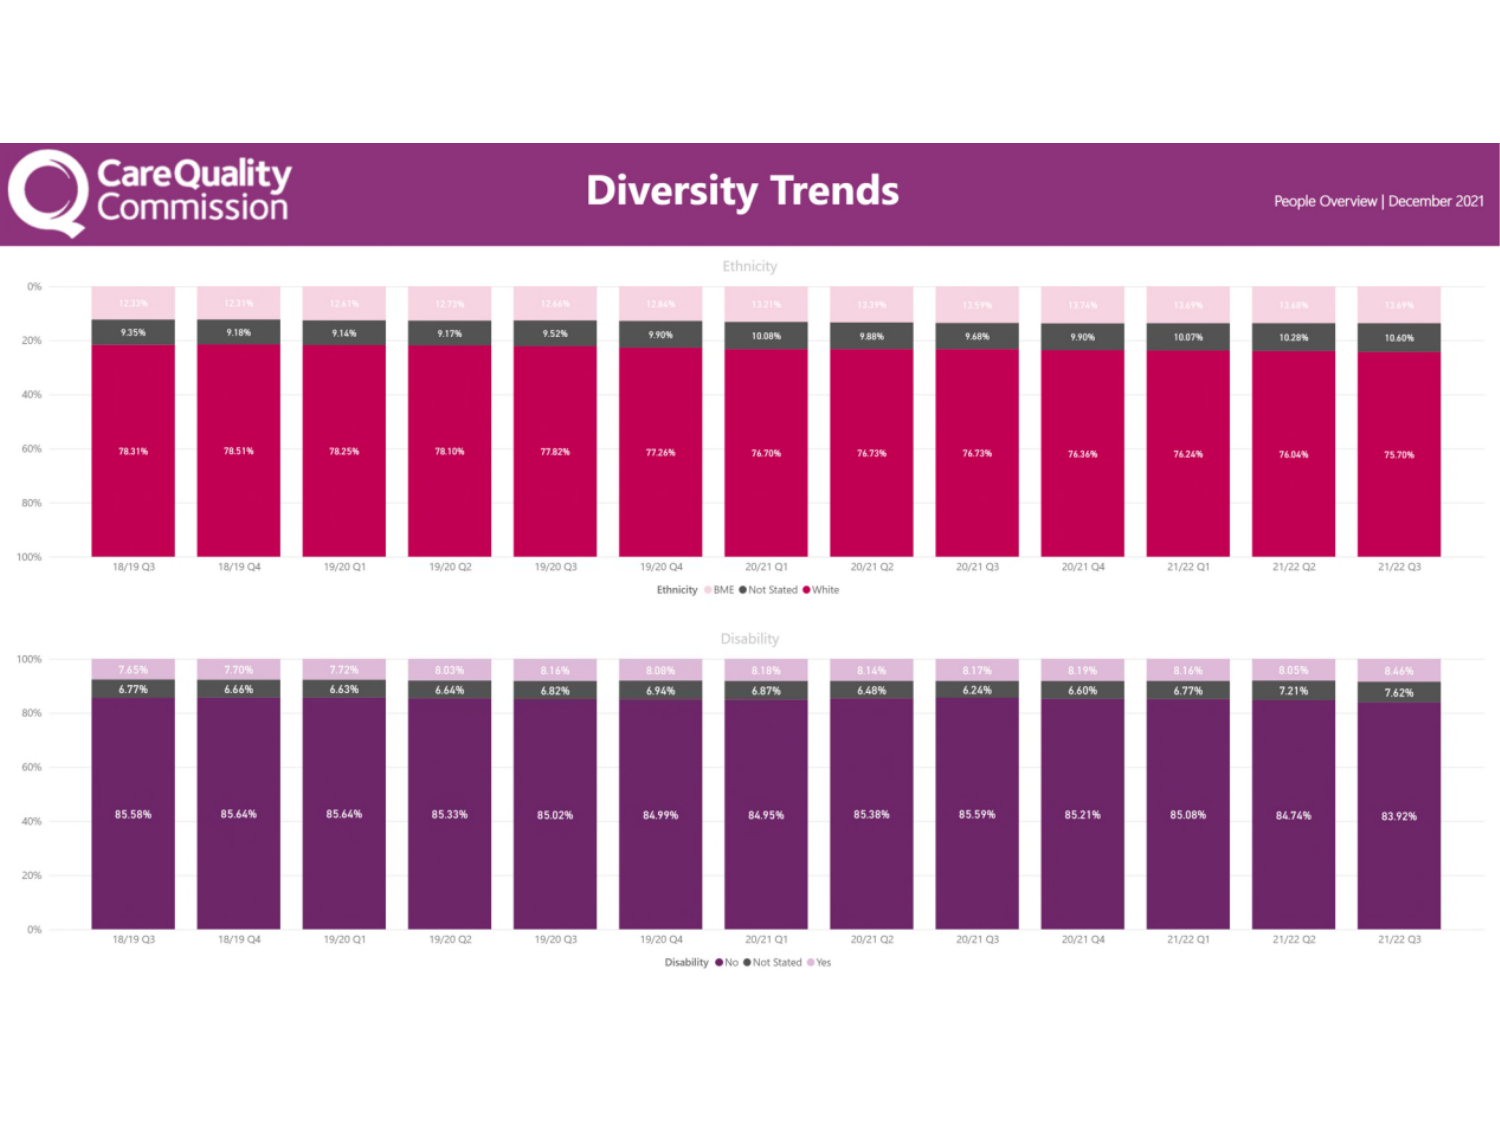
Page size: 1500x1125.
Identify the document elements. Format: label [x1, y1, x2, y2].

picture [0, 143, 1500, 982]
